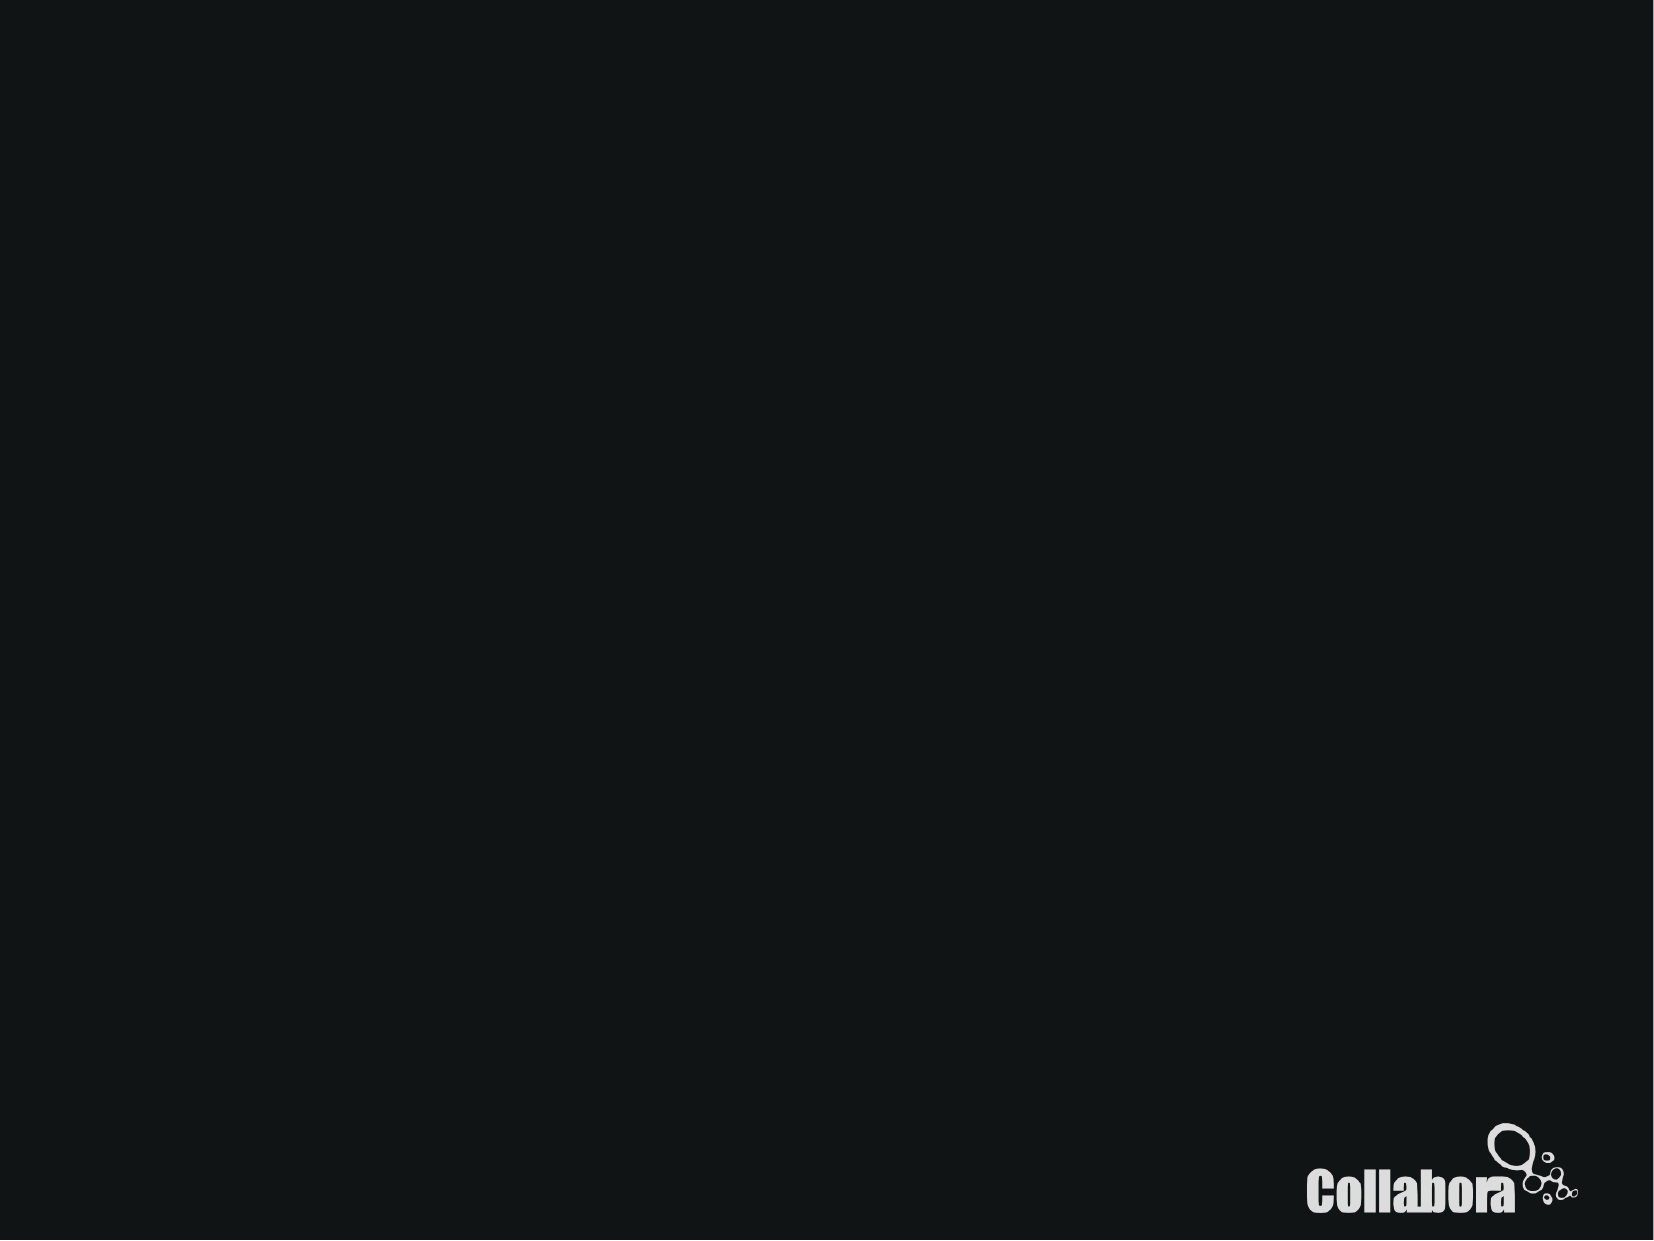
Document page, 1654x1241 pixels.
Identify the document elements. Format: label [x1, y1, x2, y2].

picture [1307, 1123, 1578, 1213]
